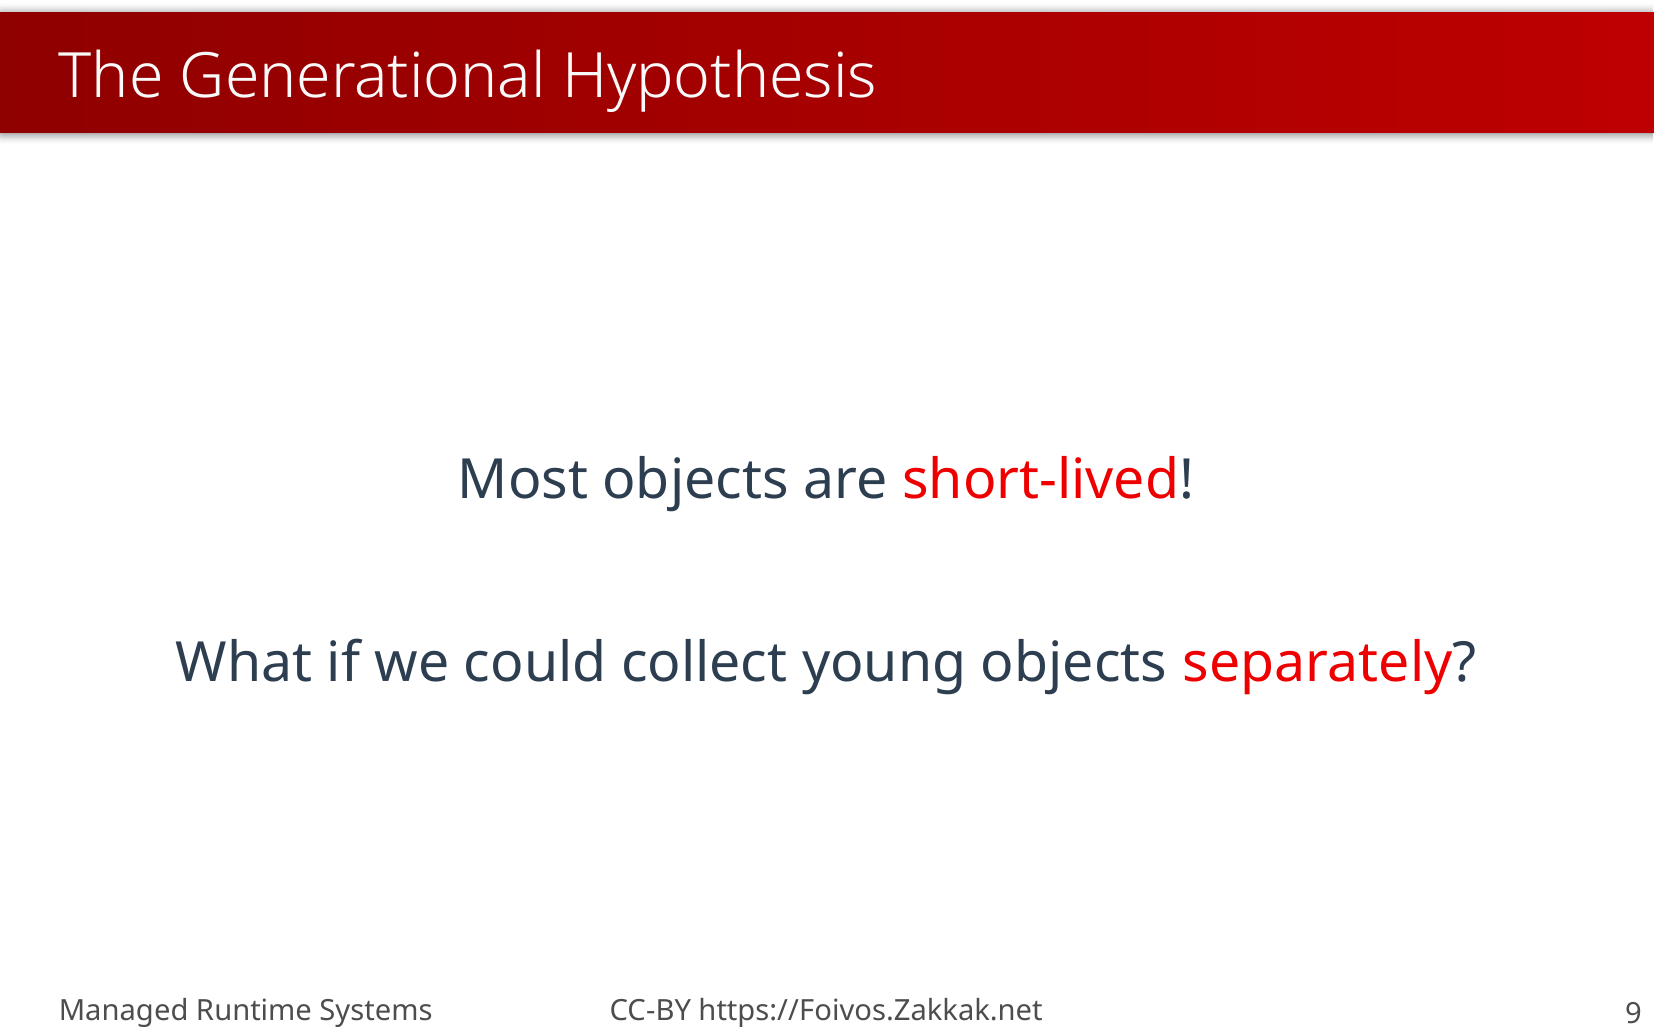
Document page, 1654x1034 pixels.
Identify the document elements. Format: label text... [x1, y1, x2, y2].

title The Generational Hypothesis [58, 7, 1329, 139]
list Most objects are short-lived! What if we could collect young objects separately? [58, 177, 1594, 960]
